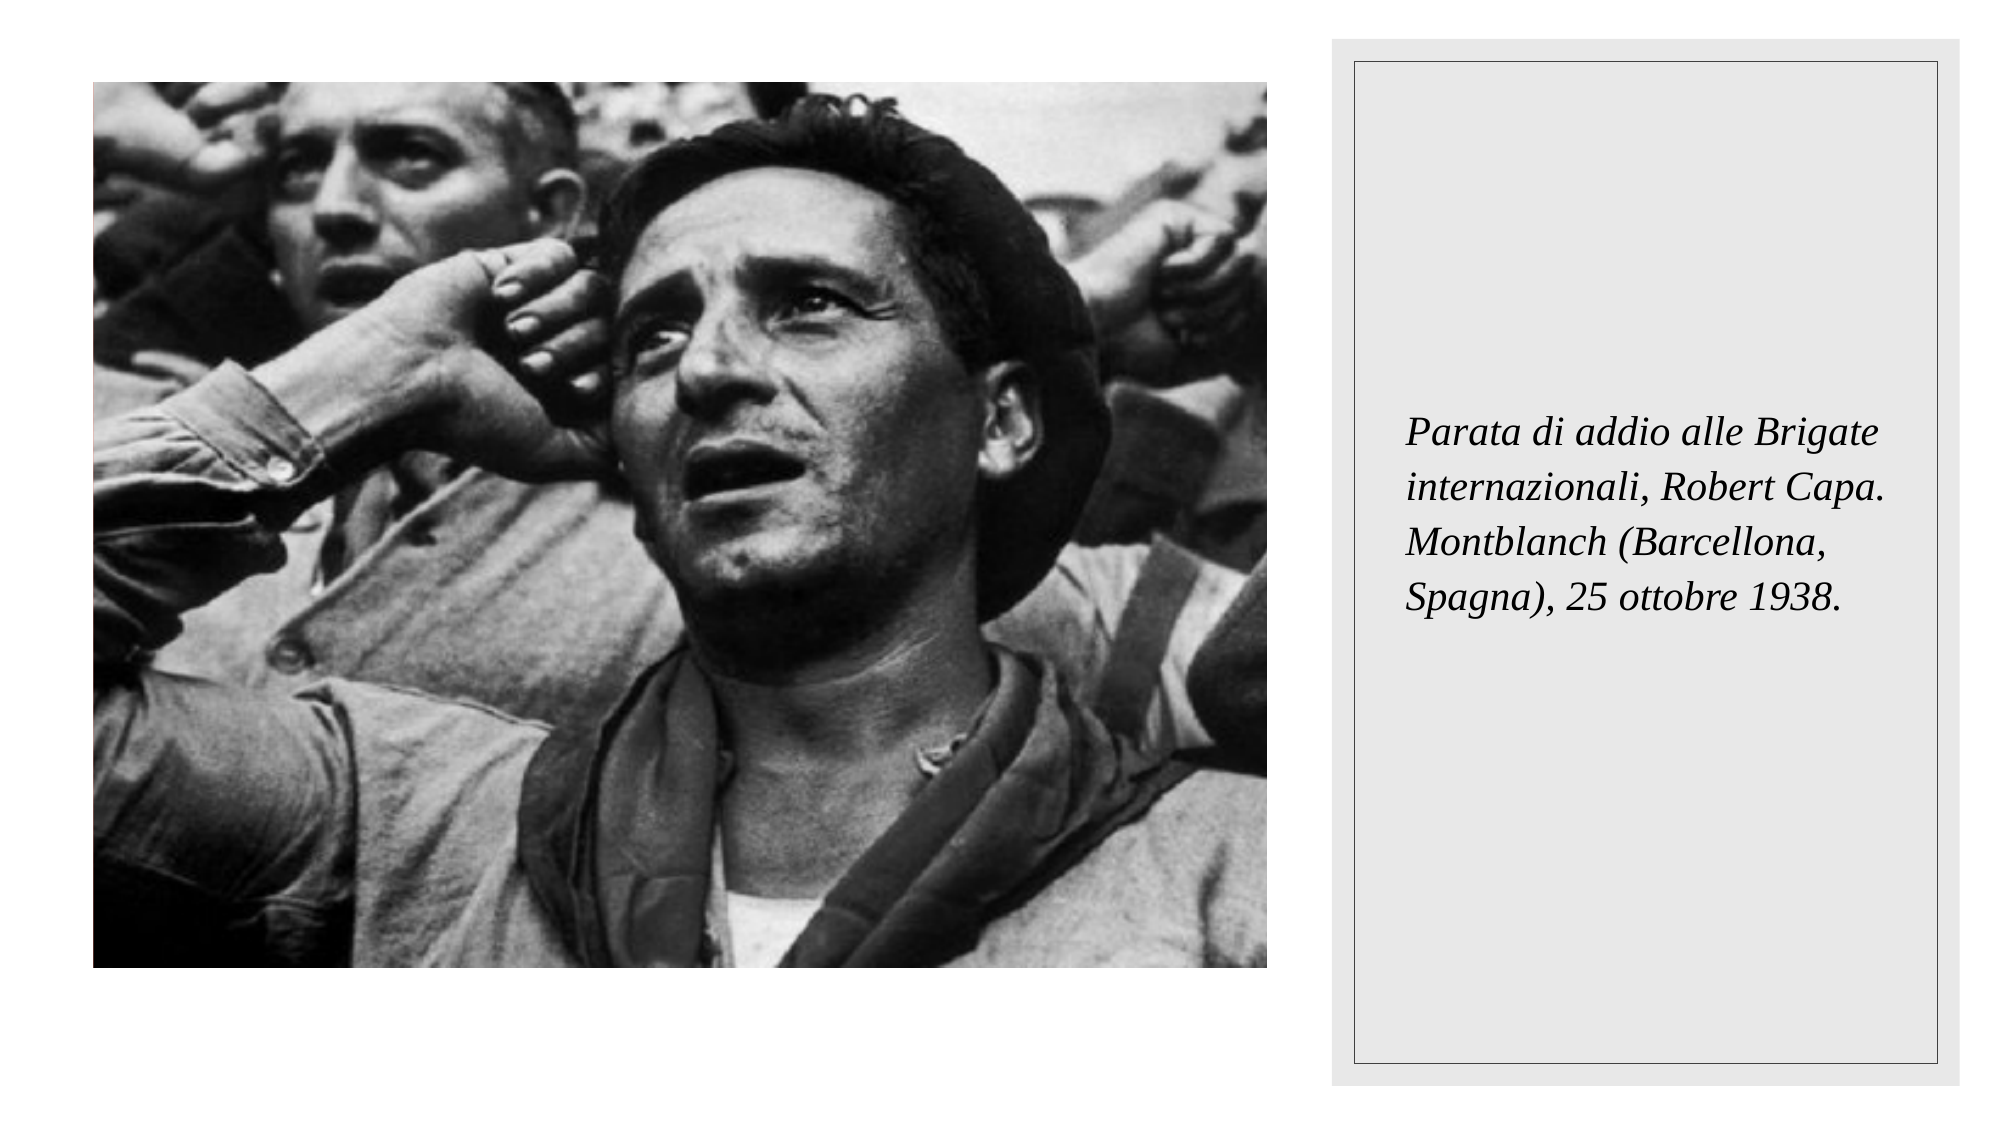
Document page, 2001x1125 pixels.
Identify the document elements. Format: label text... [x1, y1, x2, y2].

list Parata di addio alle Brigate internazionali, Robert Capa. Montblanch (Barcellona, Spagna), 25 ottobre 1938. [1390, 391, 1907, 968]
picture [93, 82, 1267, 968]
